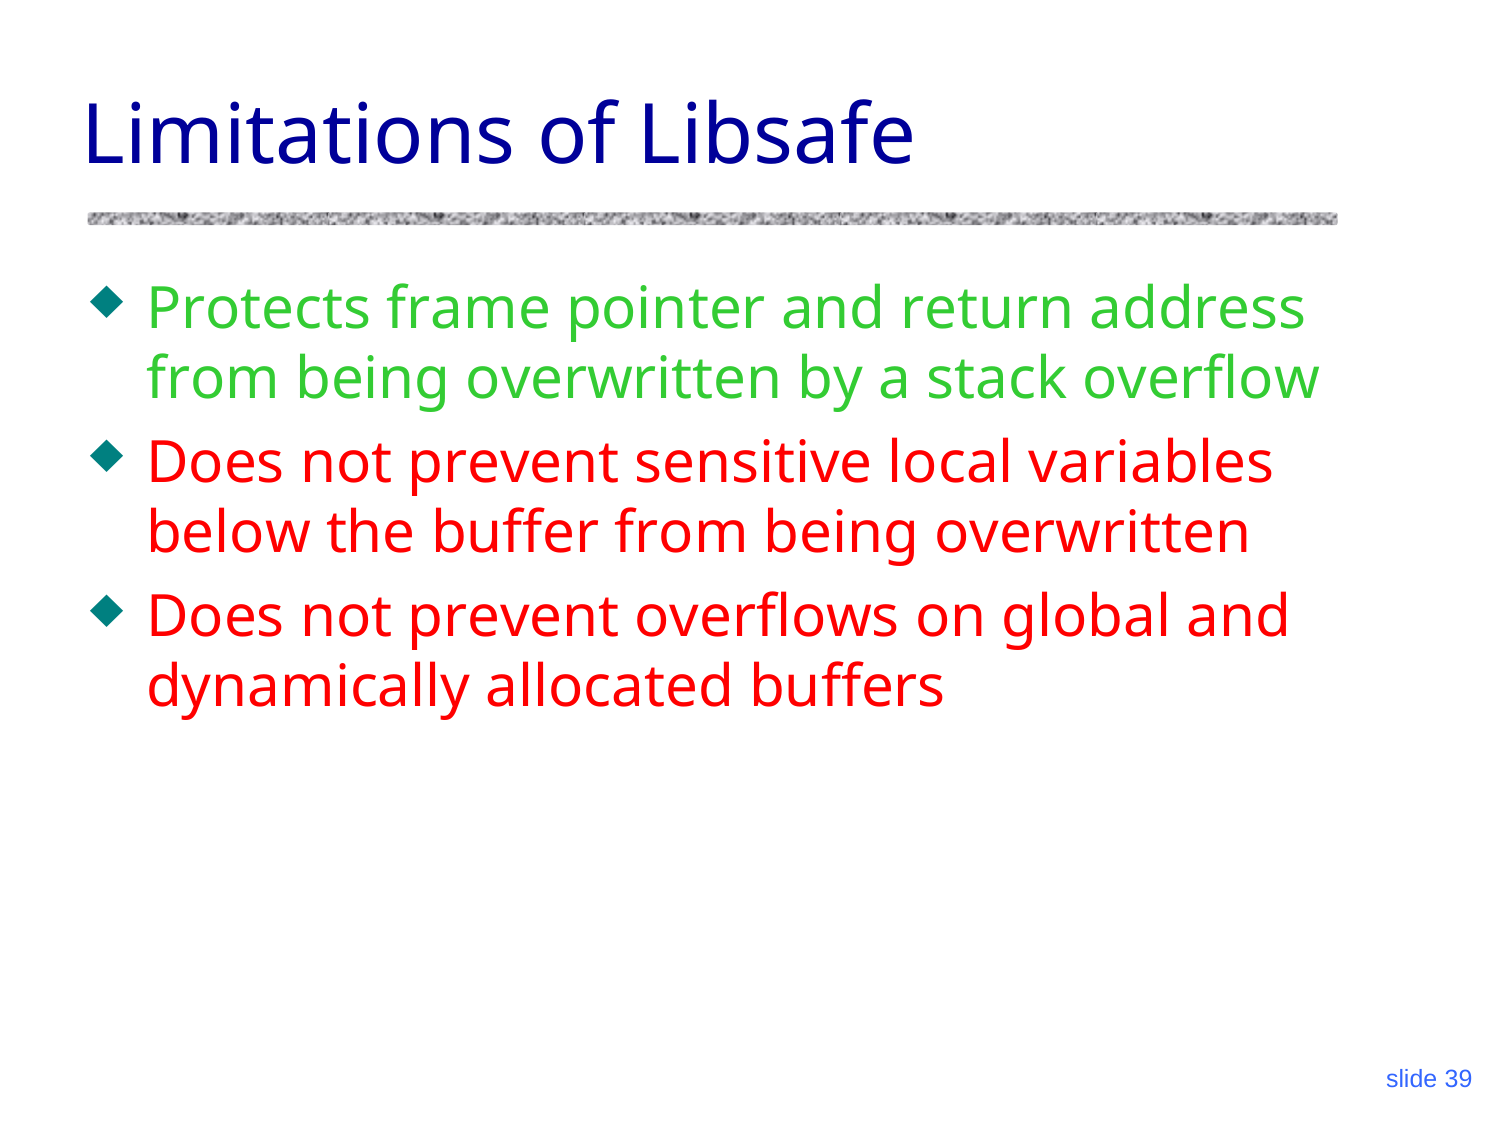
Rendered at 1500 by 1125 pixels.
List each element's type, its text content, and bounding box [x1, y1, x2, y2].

picture [87, 212, 1338, 226]
title Limitations of Libsafe [66, 37, 1342, 188]
list Protects frame pointer and return address from being overwritten by a stack overflow Does not prevent sensitive local variables below the buffer from being overwritten Does not prevent overflows on global and dynamically allocated buffers [74, 262, 1417, 994]
text_box slide <number> [1174, 1025, 1488, 1101]
